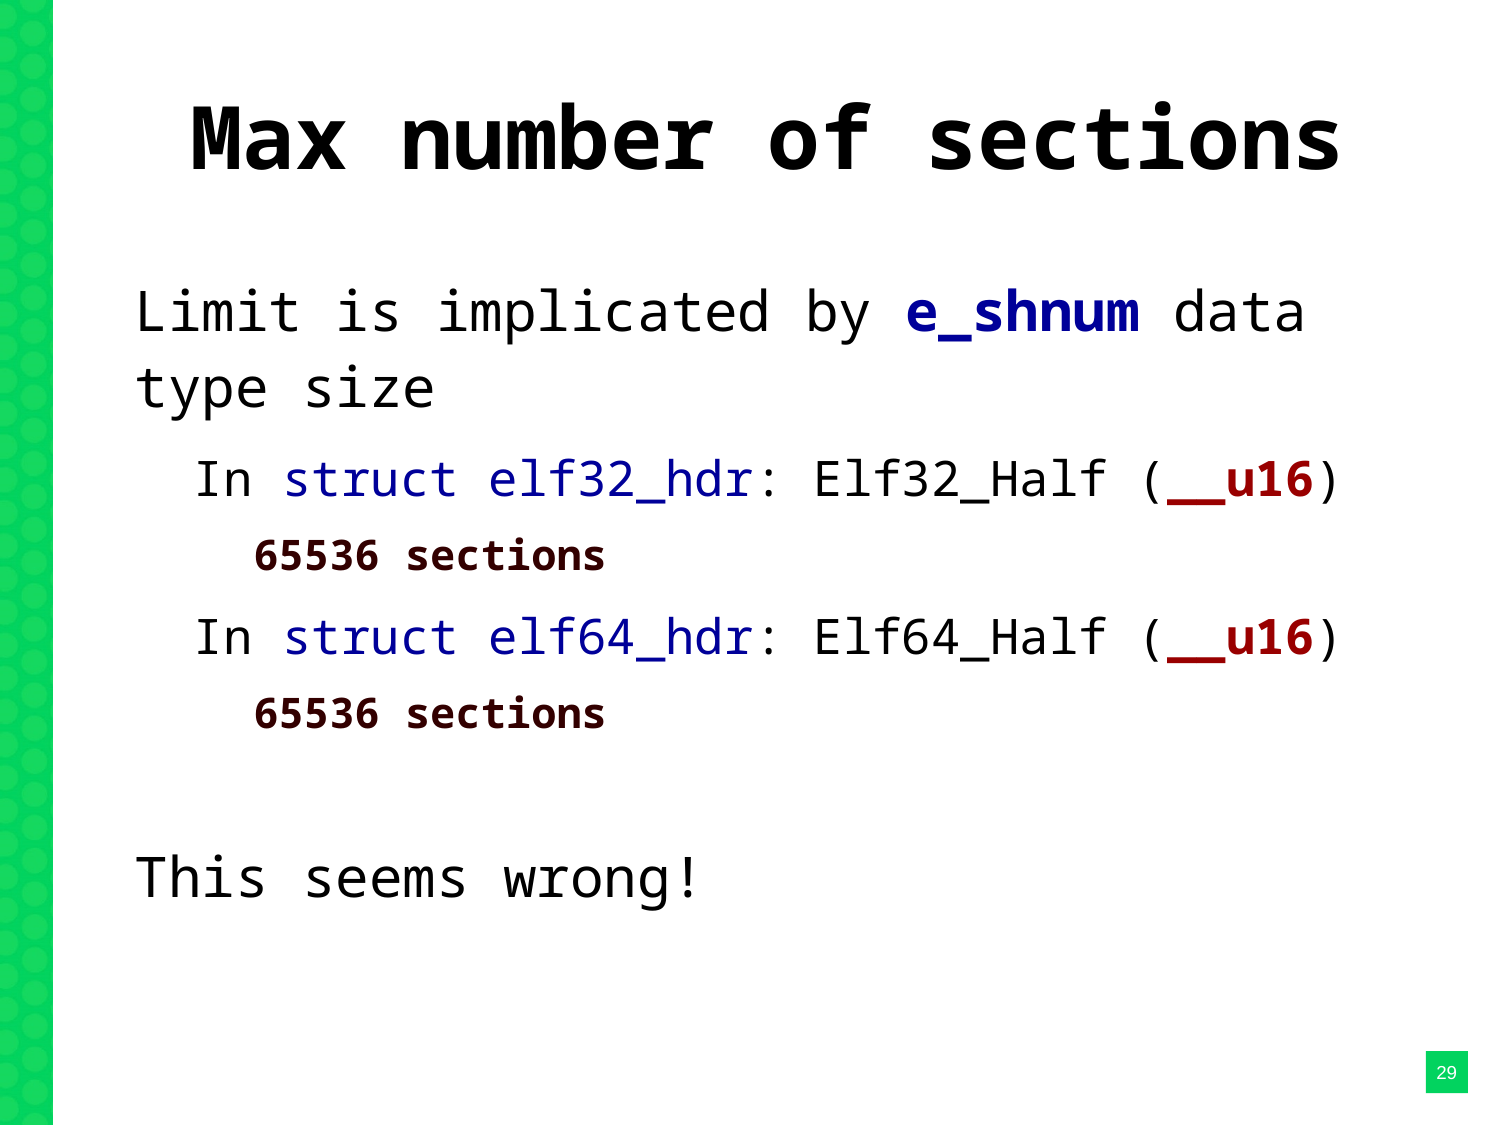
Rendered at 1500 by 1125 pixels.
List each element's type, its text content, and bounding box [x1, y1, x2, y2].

picture [0, 0, 53, 1125]
title Max number of sections [75, 42, 1426, 229]
list Limit is implicated by e_shnum data type size In struct elf32_hdr: Elf32_Half (__u16) 65536 sections In struct elf64_hdr: Elf64_Half (__u16) 65536 sections This seems wrong! [75, 271, 1426, 924]
text_box <number> [1425, 1051, 1468, 1094]
